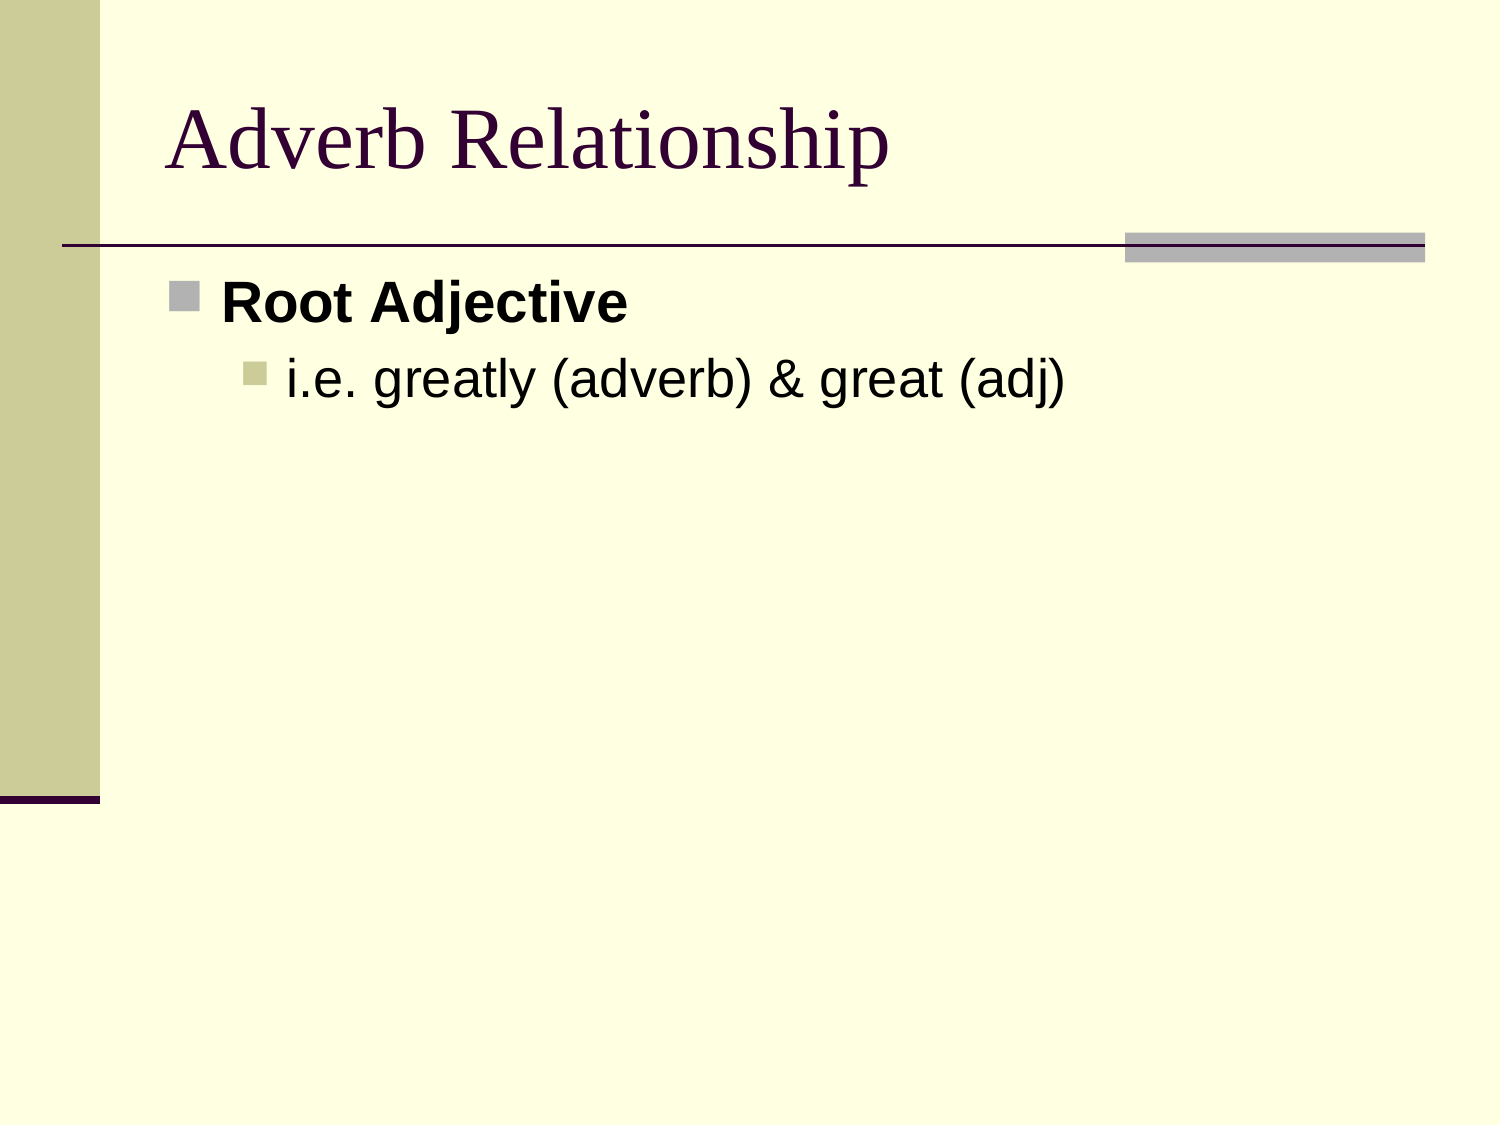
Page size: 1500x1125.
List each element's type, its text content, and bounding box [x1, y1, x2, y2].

list Root Adjective i.e. greatly (adverb) & great (adj) [150, 262, 1426, 1006]
title Adverb Relationship [150, 45, 1426, 234]
